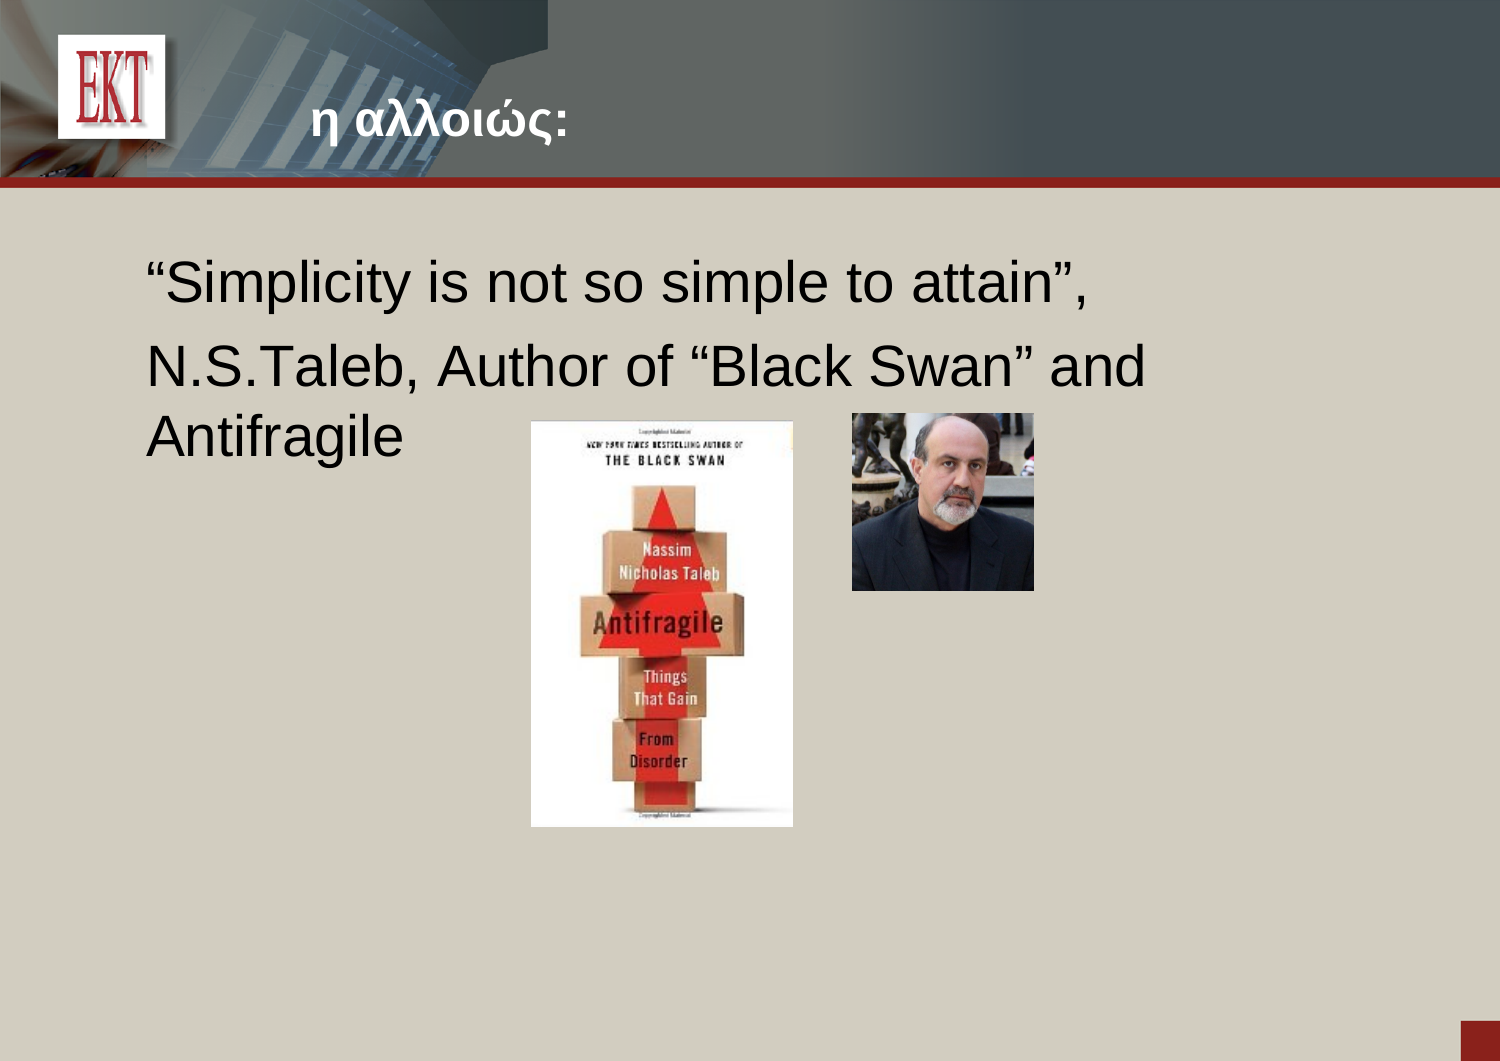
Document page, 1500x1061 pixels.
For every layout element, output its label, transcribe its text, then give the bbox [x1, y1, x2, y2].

picture [0, 0, 1500, 1061]
list “Simplicity is not so simple to attain”, N.S.Taleb, Author of “Black Swan” and Antifragile [75, 236, 1388, 477]
title η αλλοιώς: [295, 55, 1420, 178]
